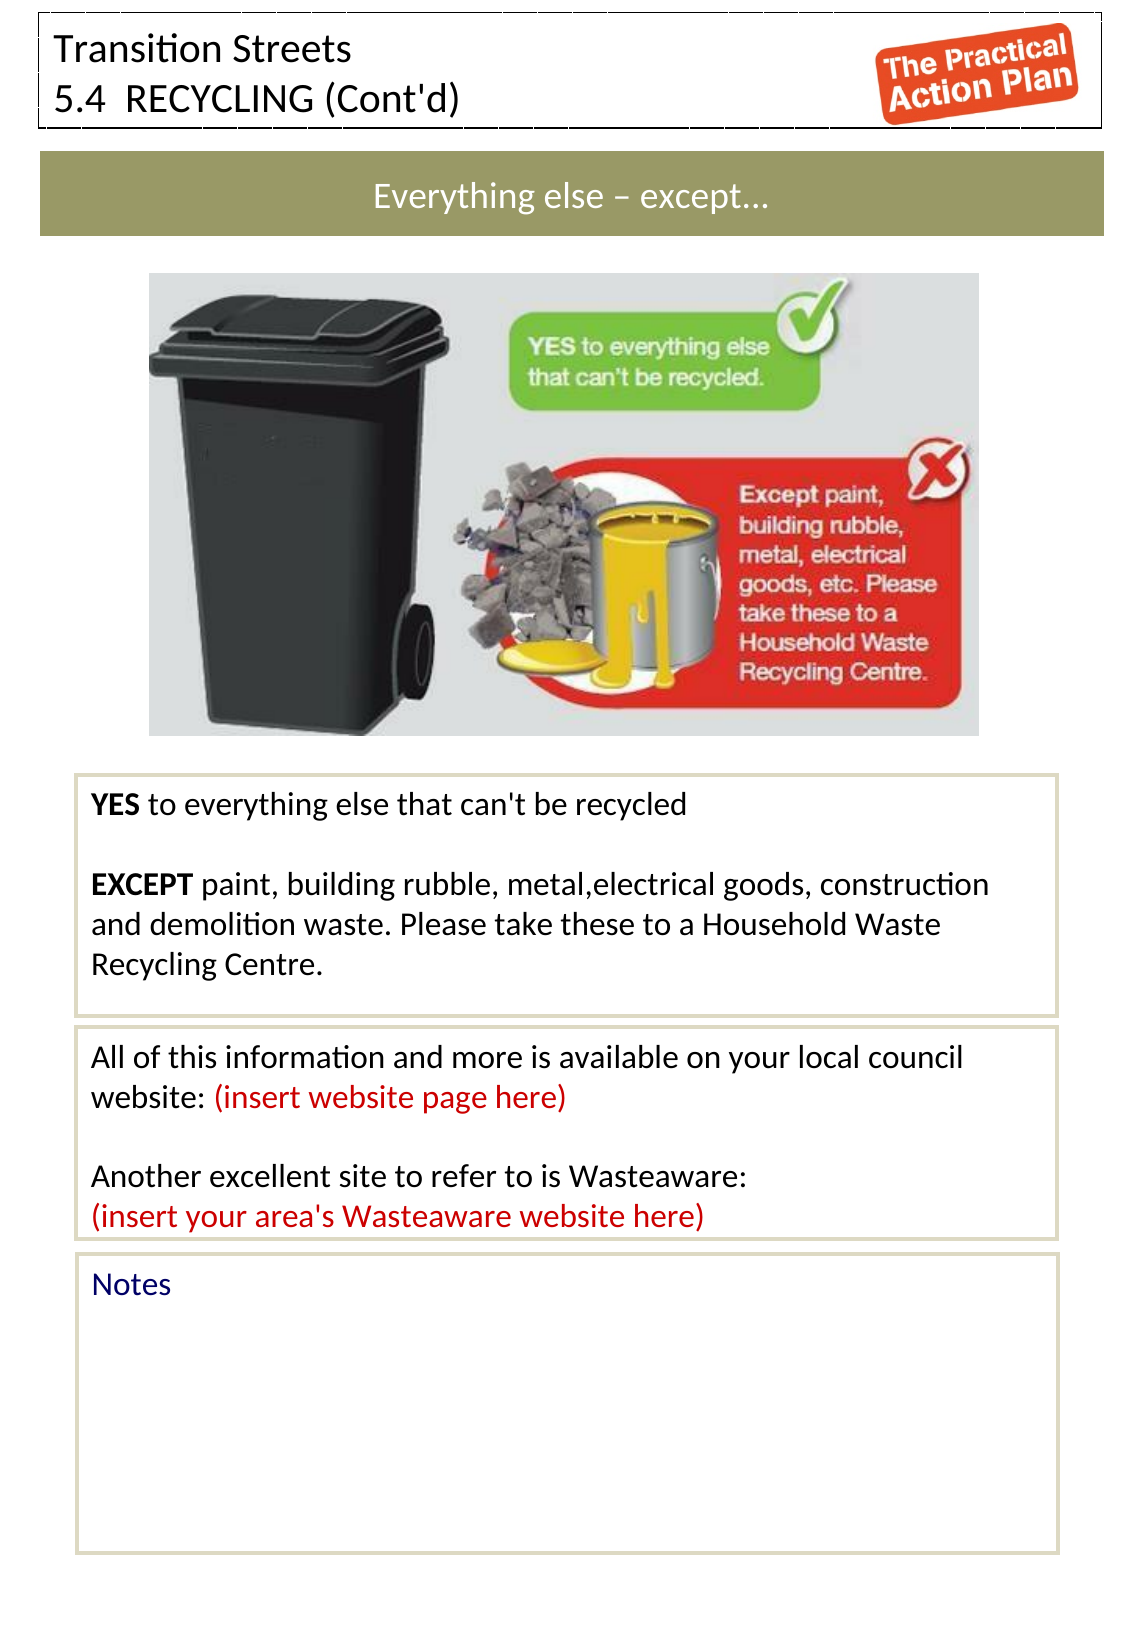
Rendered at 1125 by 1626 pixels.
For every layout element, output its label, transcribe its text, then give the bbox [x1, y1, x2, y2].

text_box All of this information and more is available on your local council website: (insert website page here) Another excellent site to refer to is Wasteaware: (insert your area's Wasteaware website here) [76, 1027, 1058, 1240]
text_box Transition Streets 5.4 RECYCLING (Cont'd) [38, 12, 1102, 129]
text_box Everything else – except... [40, 151, 1104, 236]
text_box Notes [76, 1254, 1058, 1554]
picture [149, 273, 979, 736]
text_box YES to everything else that can't be recycled EXCEPT paint, building rubble, metal,electrical goods, construction and demolition waste. Please take these to a Household Waste Recycling Centre. [76, 774, 1058, 1016]
